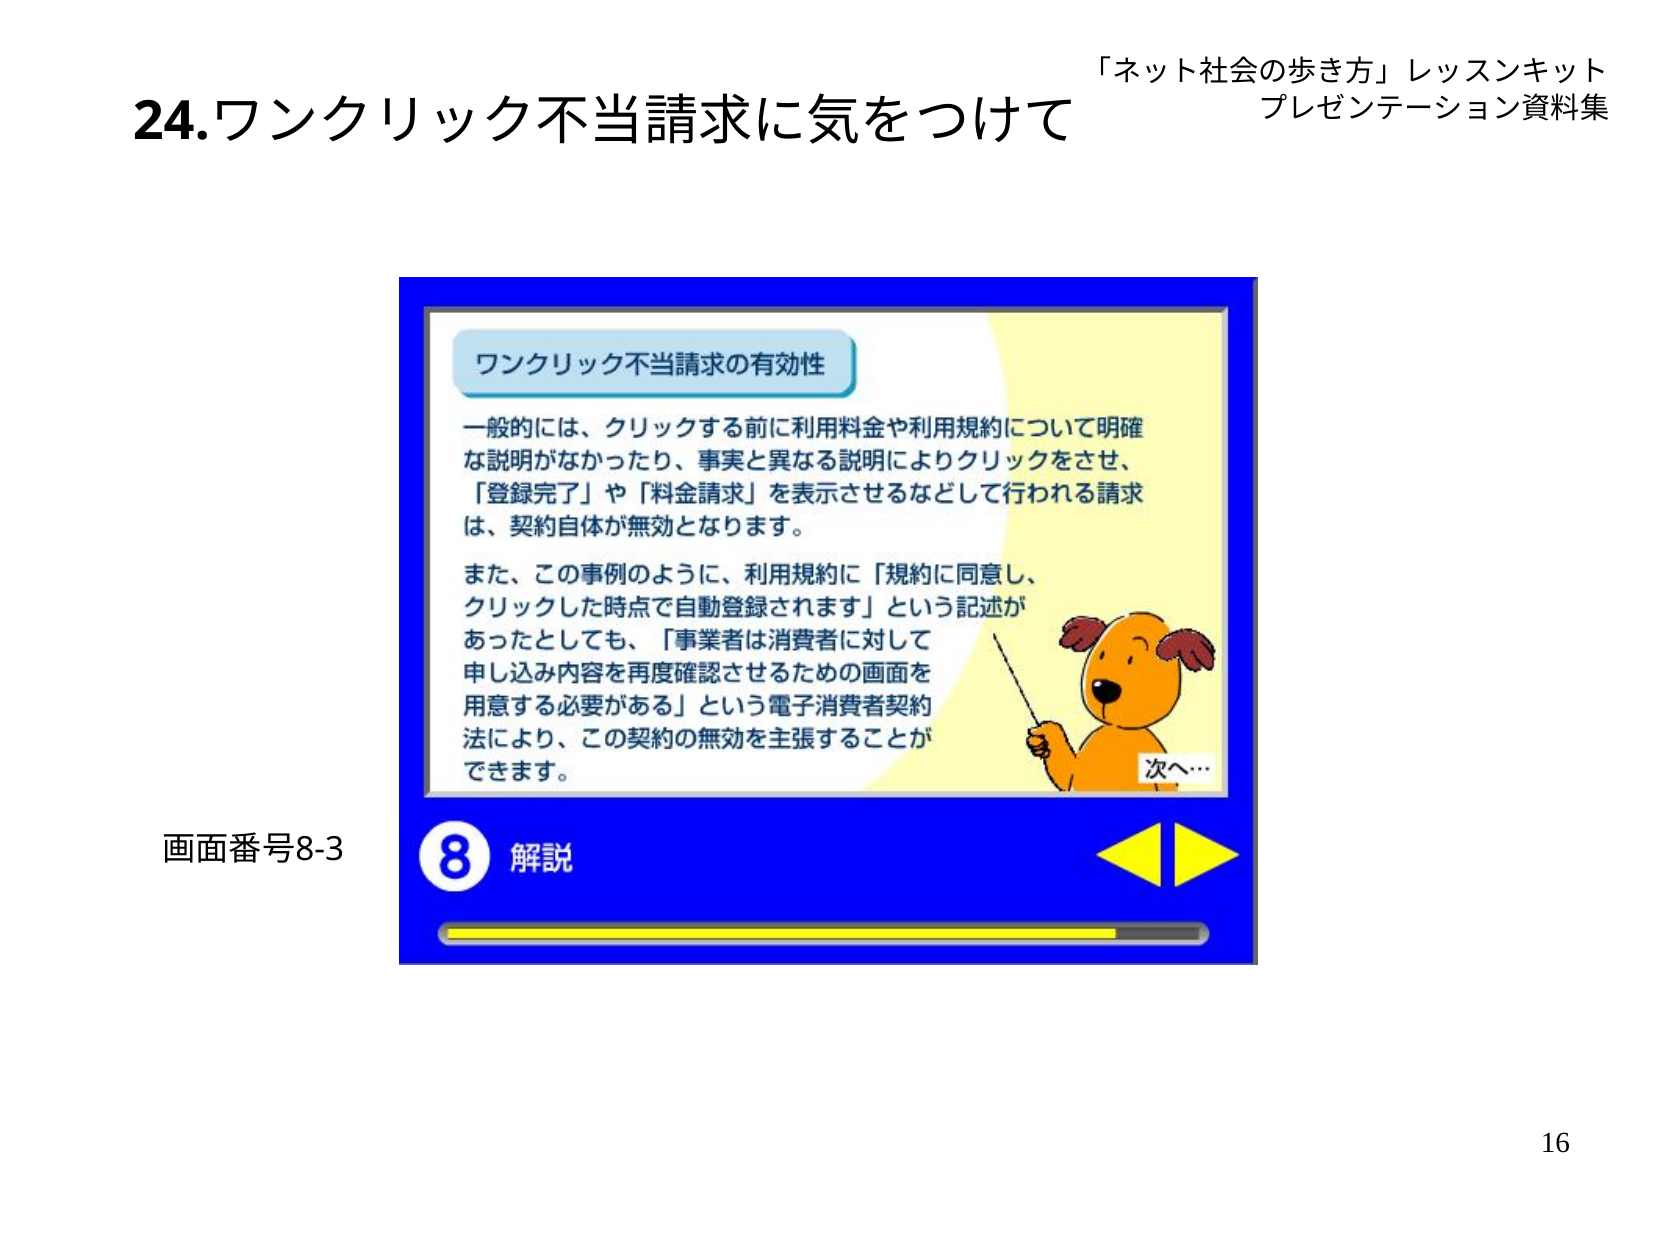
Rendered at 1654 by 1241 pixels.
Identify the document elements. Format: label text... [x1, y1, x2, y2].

picture [399, 277, 1258, 965]
text_box 画面番号8-3 [147, 826, 384, 875]
text_box 24.ワンクリック不当請求に気をつけて [118, 88, 1270, 158]
text_box 「ネット社会の歩き方」レッスンキット プレゼンテーション資料集 [1062, 44, 1625, 134]
